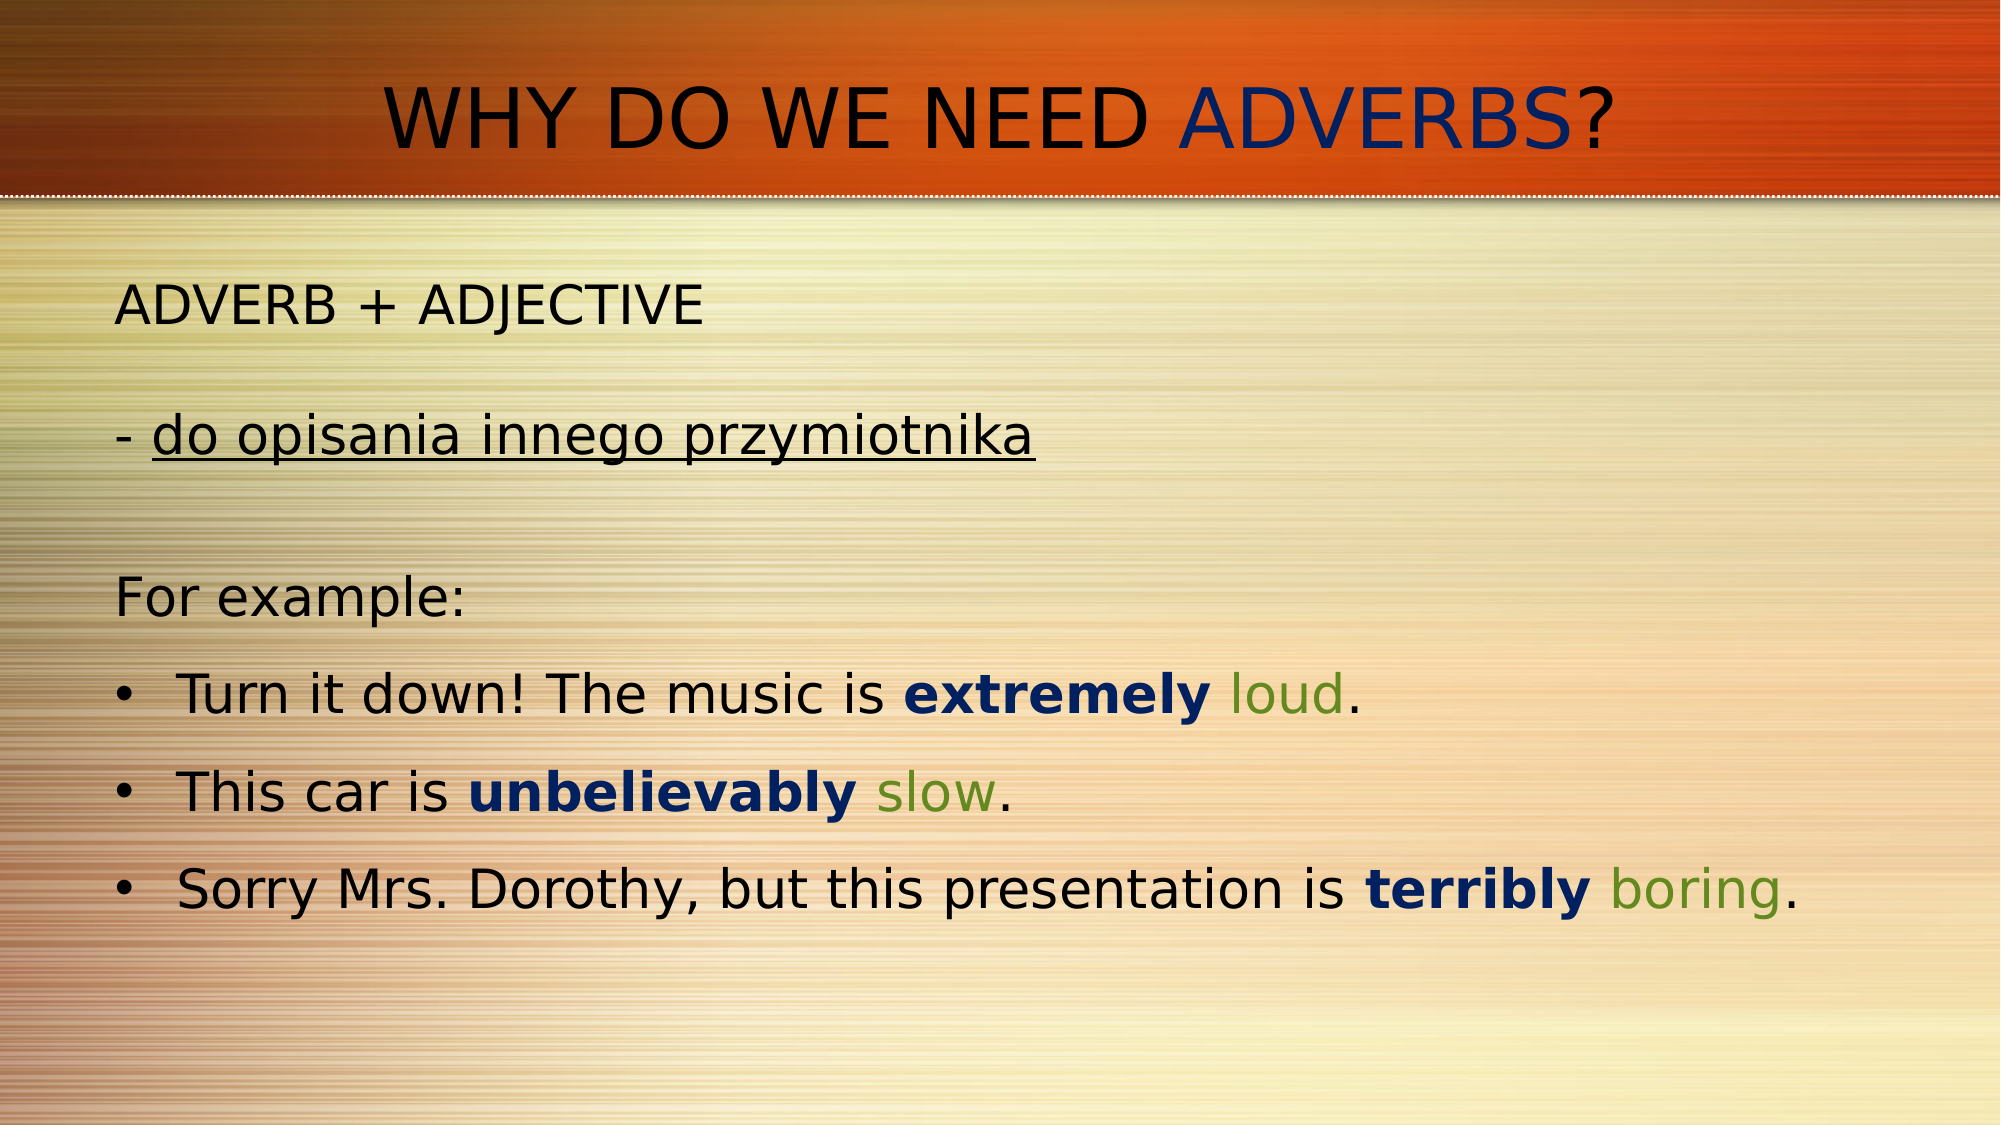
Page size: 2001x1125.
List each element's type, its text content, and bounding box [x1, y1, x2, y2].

title WHY DO WE NEED ADVERBS? [99, 30, 1900, 173]
picture [0, 0, 2001, 1125]
list ADVERB + ADJECTIVE - do opisania innego przymiotnika For example: Turn it down! The music is extremely loud. This car is unbelievably slow. Sorry Mrs. Dorothy, but this presentation is terribly boring. [99, 262, 1900, 1005]
